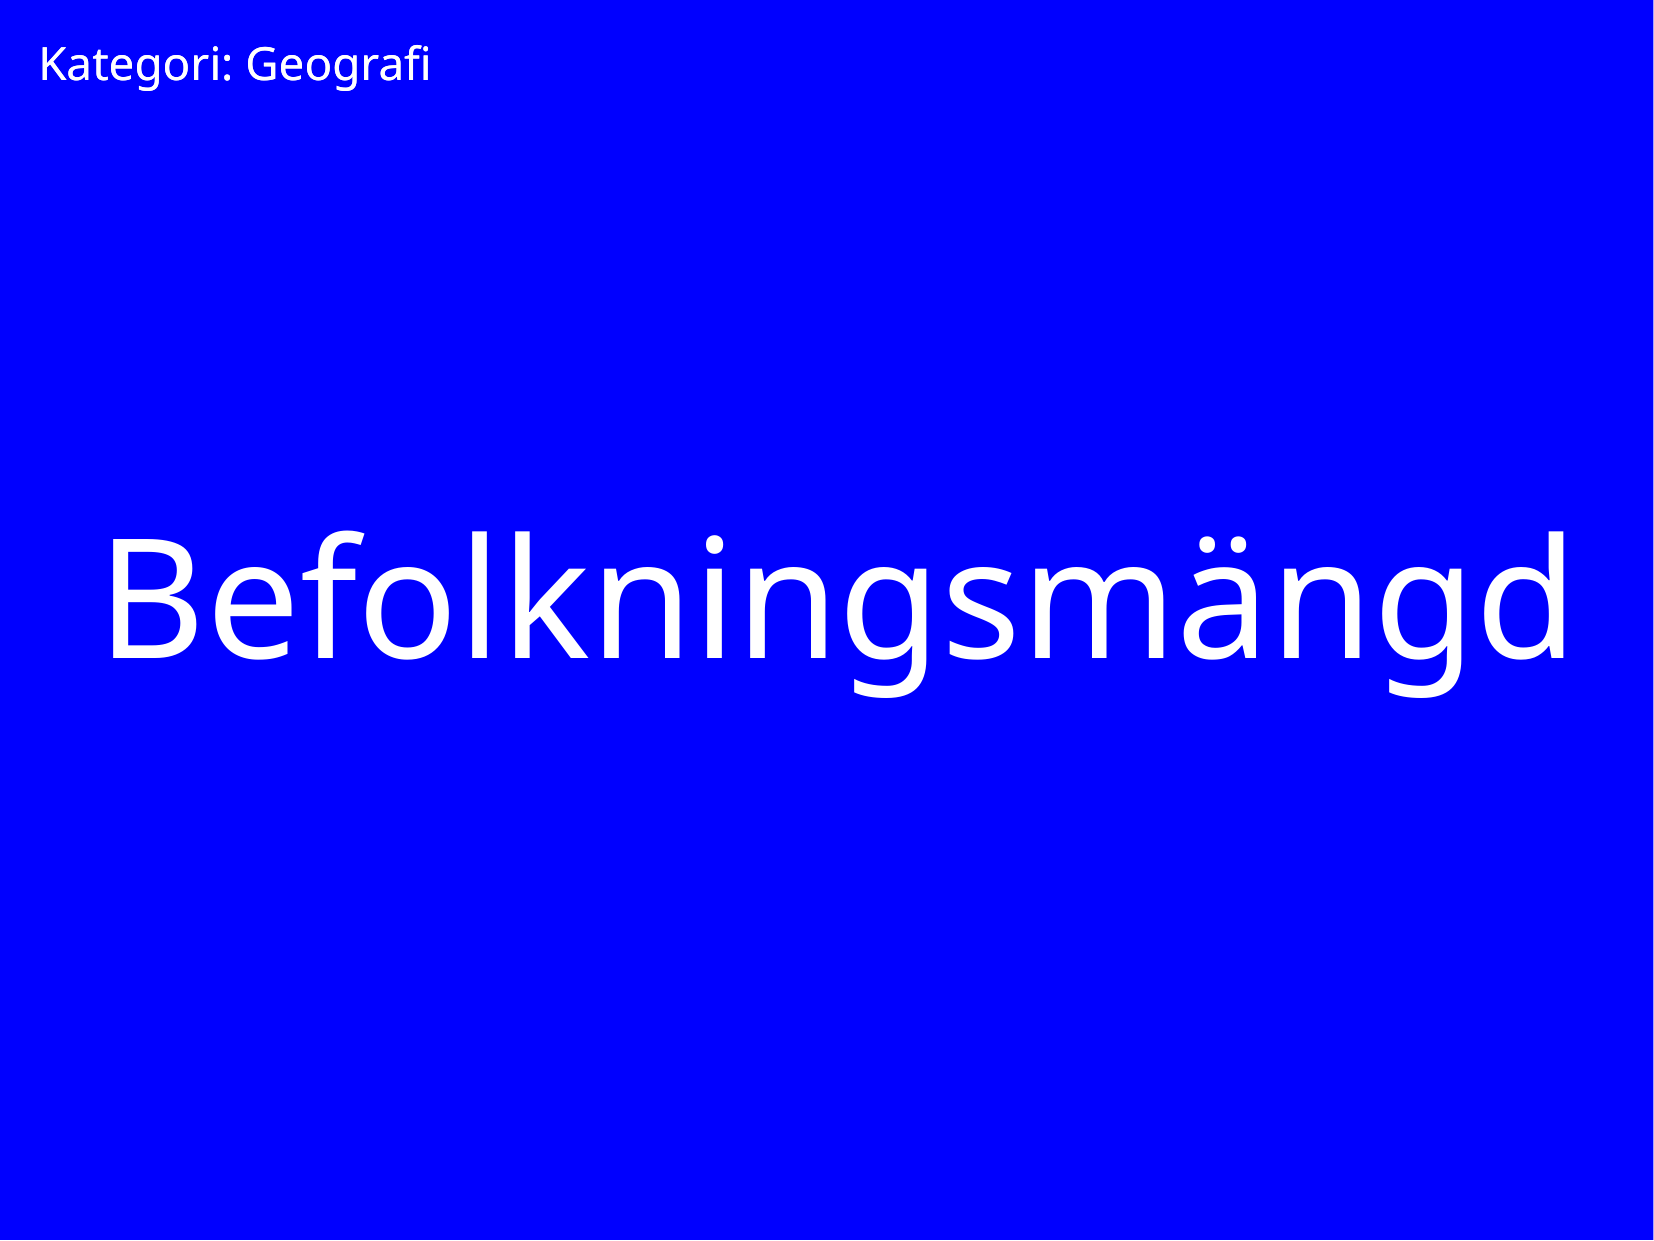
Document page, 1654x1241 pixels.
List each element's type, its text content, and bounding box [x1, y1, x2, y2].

text_box Befolkningsmängd [0, 472, 1654, 1042]
text_box Kategori: Geografi [23, 23, 579, 100]
